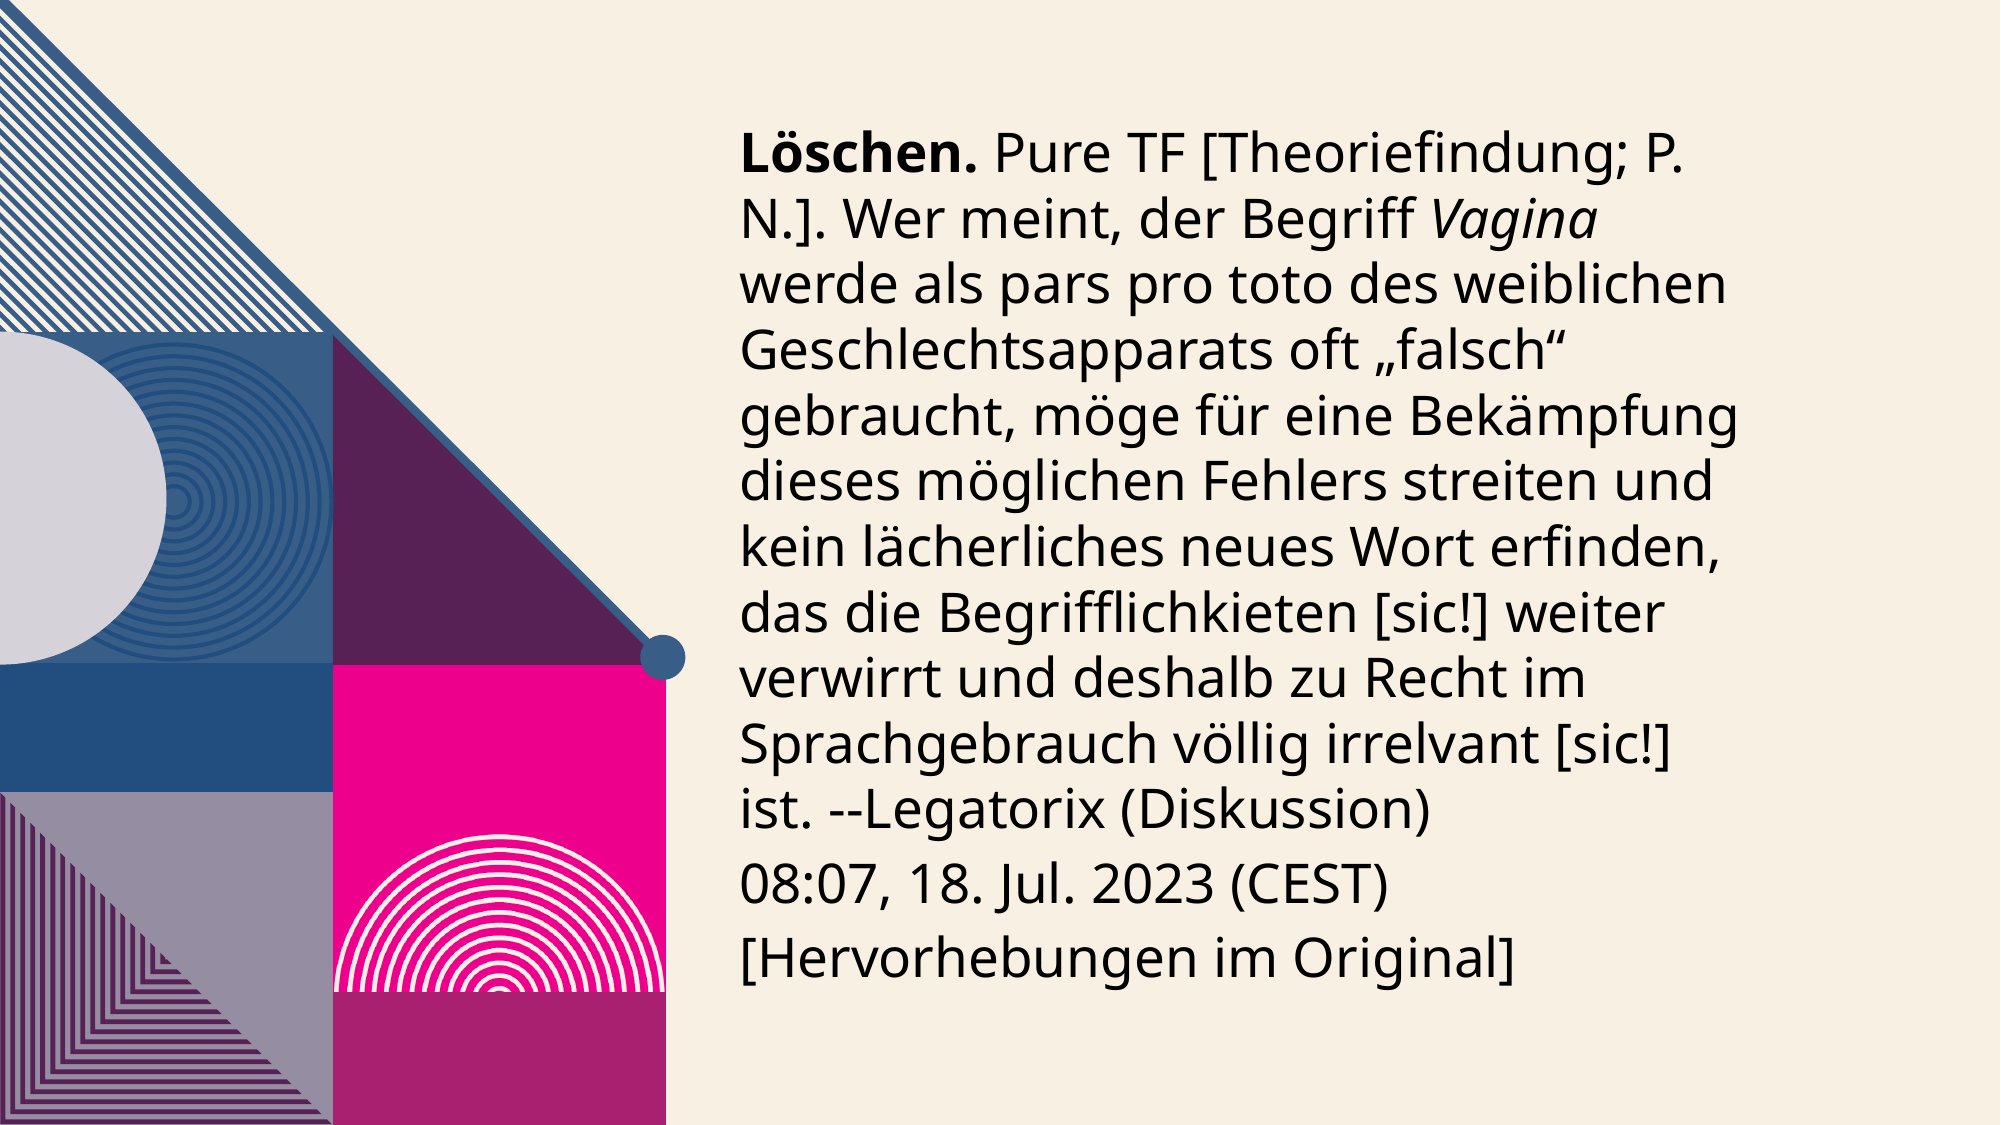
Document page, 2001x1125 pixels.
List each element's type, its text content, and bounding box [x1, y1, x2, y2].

list Löschen. Pure TF [Theoriefindung; P. N.]. Wer meint, der Begriff Vagina werde als pars pro toto des weiblichen Geschlechtsapparats oft „falsch“ gebraucht, möge für eine Bekämpfung dieses möglichen Fehlers streiten und kein lächerliches neues Wort erfinden, das die Begrifflichkieten [sic!] weiter verwirrt und deshalb zu Recht im Sprachgebrauch völlig irrelvant [sic!] ist. --Legatorix (Diskussion) 08:07, 18. Jul. 2023 (CEST) [Hervorhebungen im Original] [724, 110, 1765, 1015]
